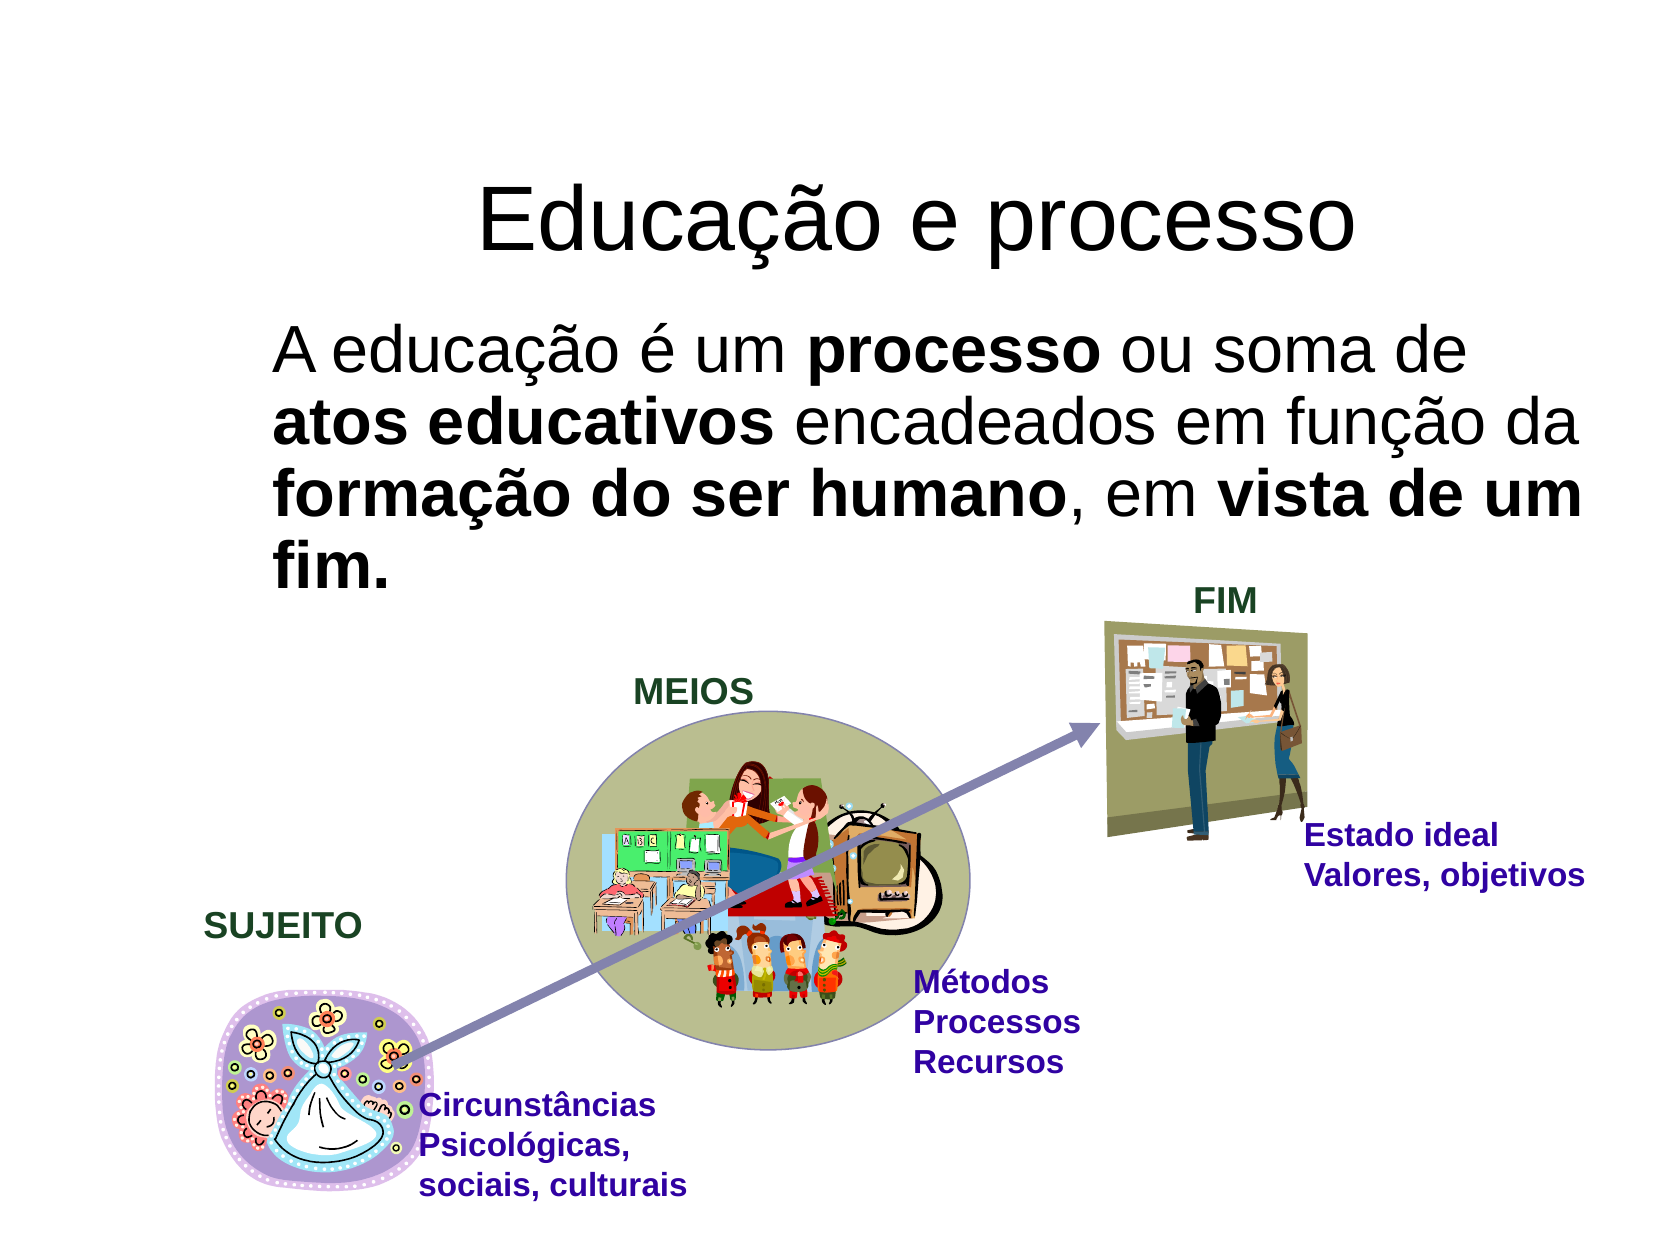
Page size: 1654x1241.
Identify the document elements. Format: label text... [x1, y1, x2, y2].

title Educação e processo [214, 110, 1621, 317]
text_box Circunstâncias Psicológicas, sociais, culturais [403, 1075, 749, 1212]
picture [672, 805, 944, 1010]
list A educação é um processo ou soma de atos educativos encadeados em função da formação do ser humano, em vista de um fim. [201, 307, 1608, 660]
picture [214, 989, 436, 1194]
text_box SUJEITO [188, 893, 410, 955]
text_box MEIOS [618, 659, 840, 720]
text_box Estado ideal Valores, objetivos [1288, 805, 1634, 901]
text_box [566, 720, 942, 964]
picture [1103, 620, 1309, 842]
text_box FIM [1178, 568, 1400, 629]
picture [592, 750, 924, 937]
text_box Métodos Processos Recursos [898, 952, 1244, 1088]
text_box [598, 803, 970, 1050]
